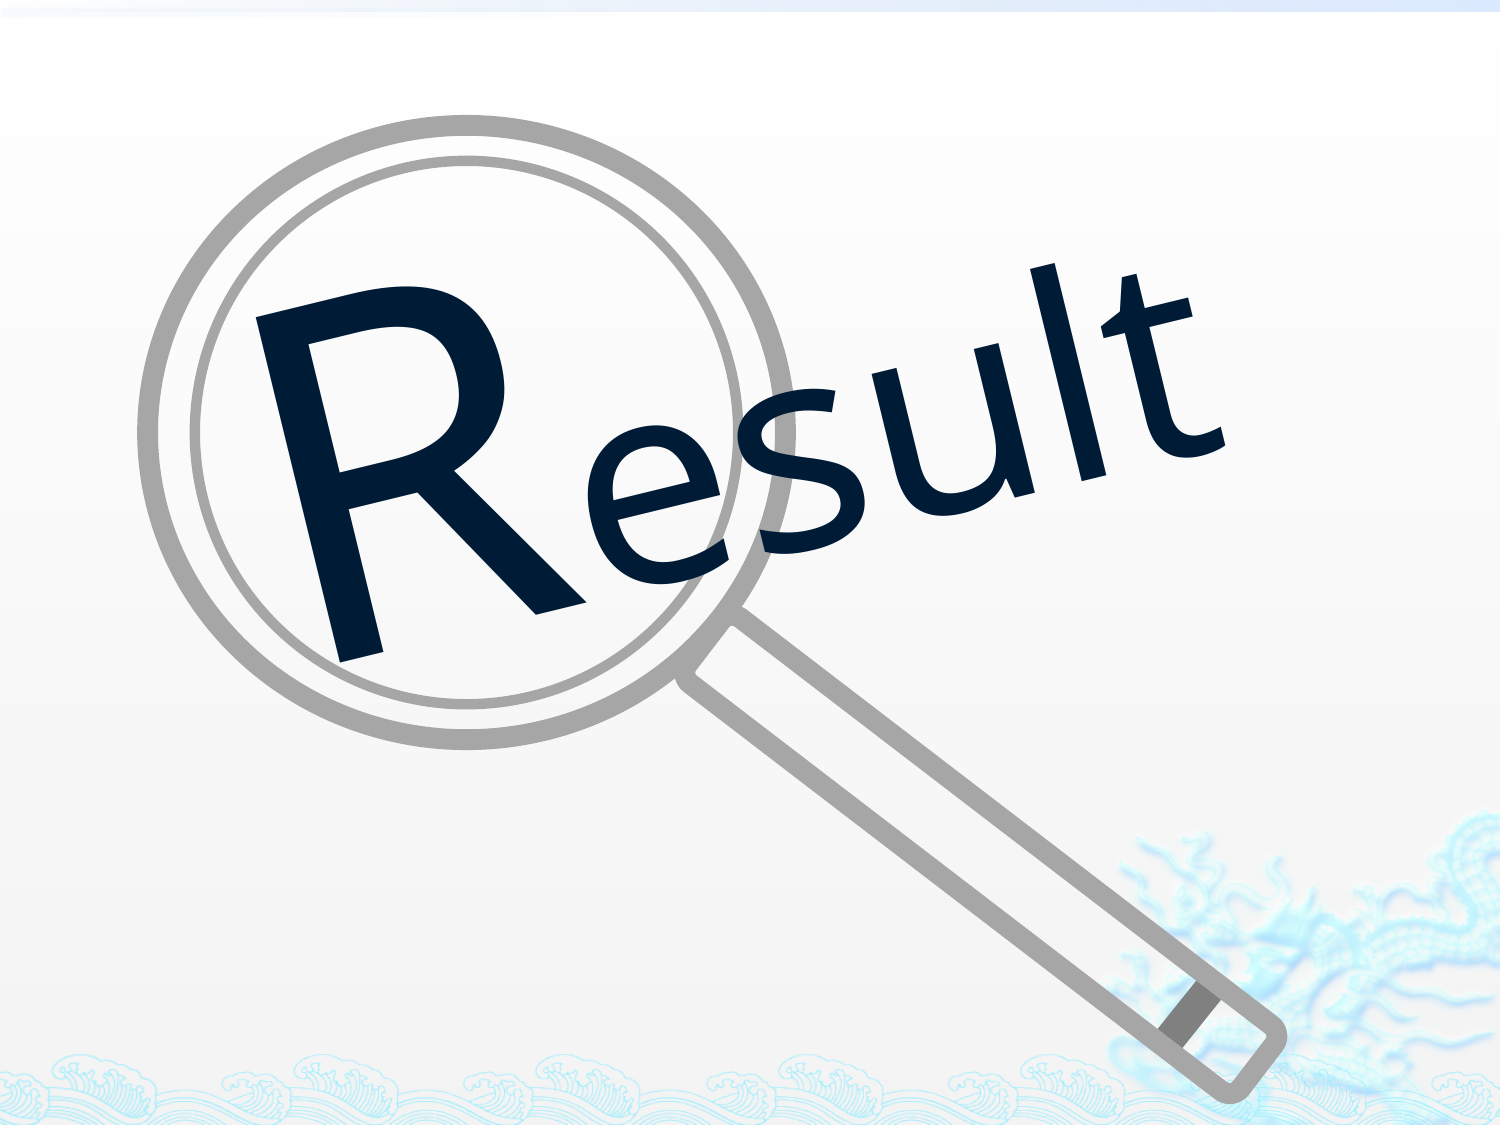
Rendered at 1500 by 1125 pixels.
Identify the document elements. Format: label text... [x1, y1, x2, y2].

title Result [0, 0, 1432, 773]
picture [1184, 1001, 1266, 1083]
picture [1093, 903, 1195, 1028]
picture [0, 806, 1500, 1125]
